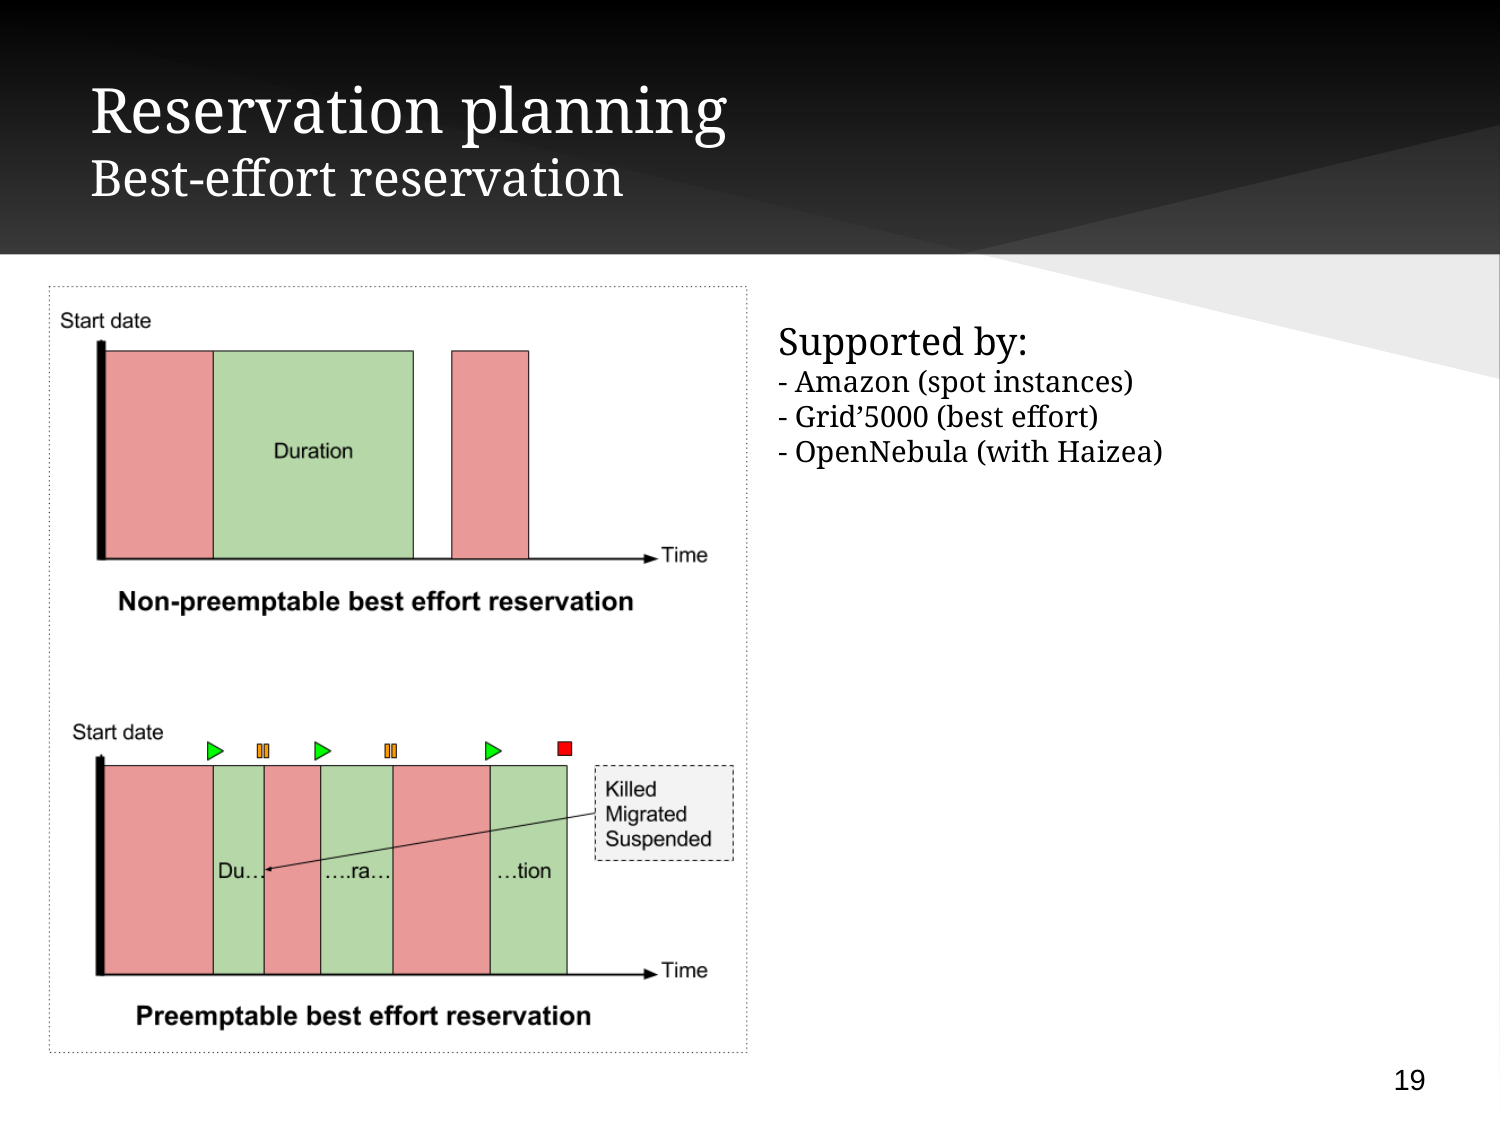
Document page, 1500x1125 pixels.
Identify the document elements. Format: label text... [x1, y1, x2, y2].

text_box 19 [1378, 1046, 1471, 1097]
picture [0, 268, 770, 1078]
text_box Supported by: - Amazon (spot instances) - Grid’5000 (best effort) - OpenNebula (with Haizea) [763, 303, 1430, 591]
title Reservation planning Best-effort reservation [75, 45, 1425, 233]
